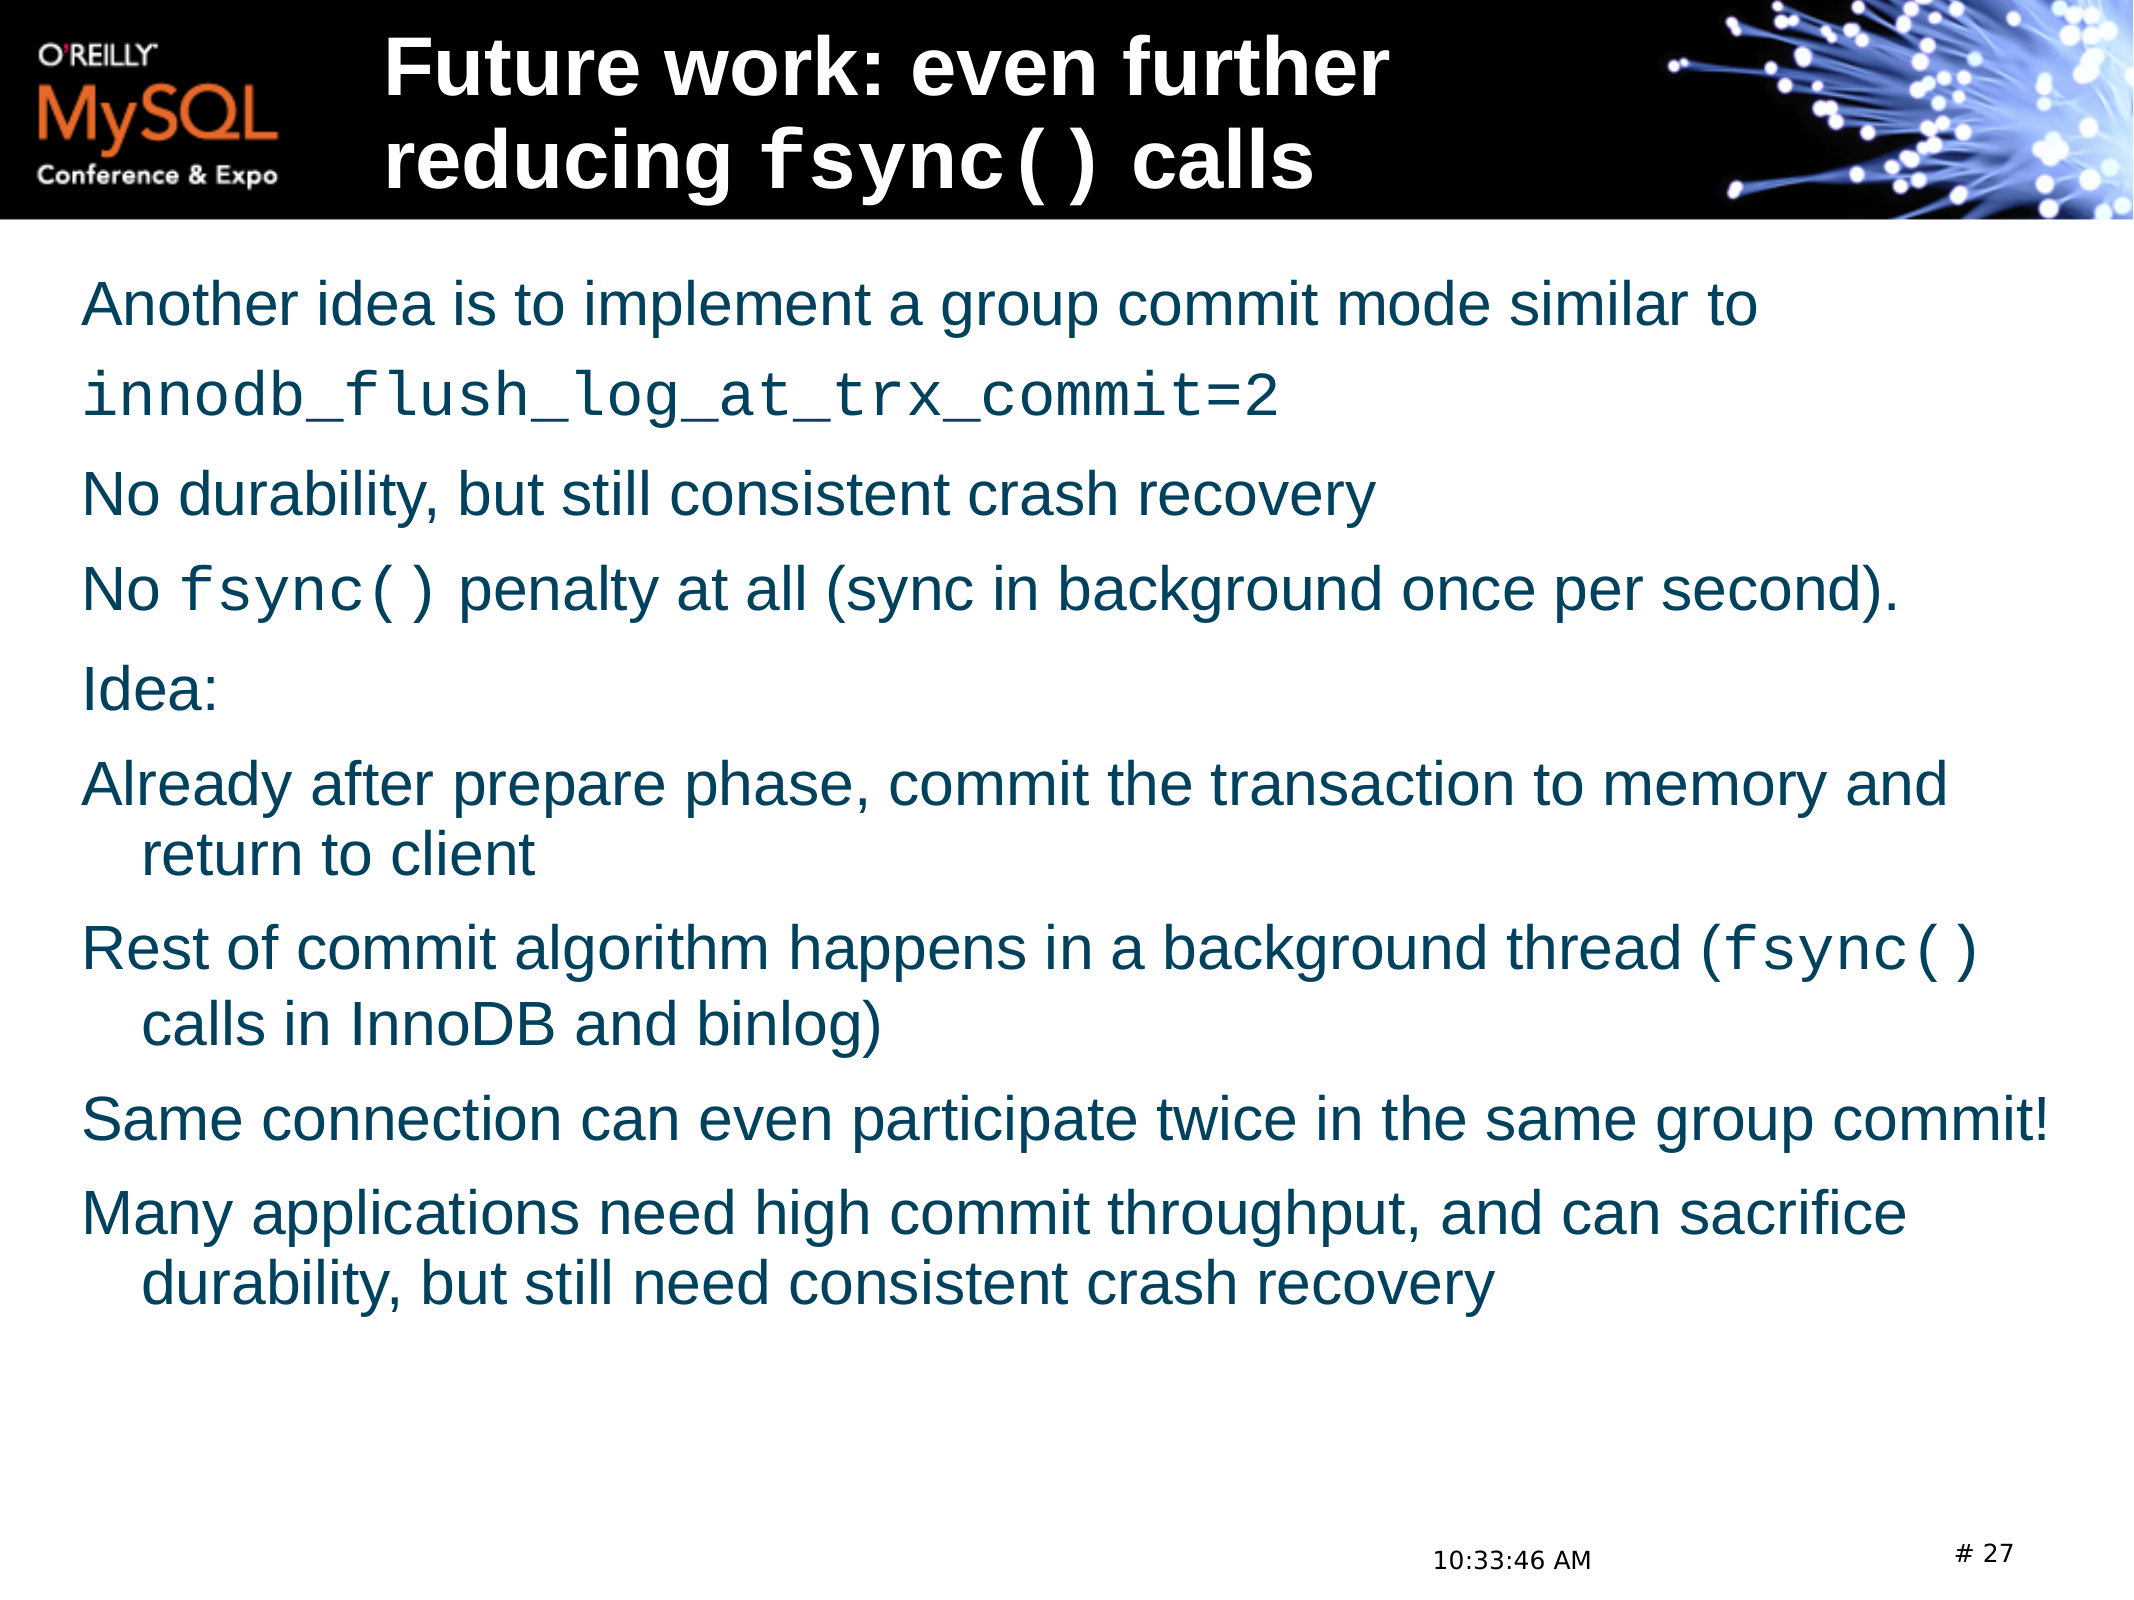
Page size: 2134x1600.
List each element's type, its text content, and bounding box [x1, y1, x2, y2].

title Future work: even further reducing fsync() calls [374, 11, 2103, 222]
picture [0, 0, 2134, 1600]
list Another idea is to implement a group commit mode similar to innodb_flush_log_at_trx_commit=2 No durability, but still consistent crash recovery No fsync() penalty at all (sync in background once per second). Idea: Already after prepare phase, commit the transaction to memory and return to client Rest of commit algorithm happens in a background thread (fsync() calls in InnoDB and binlog) Same connection can even participate twice in the same group commit! Many applications need high commit throughput, and can sacrifice durability, but still need consistent crash recovery [0, 260, 2100, 1491]
